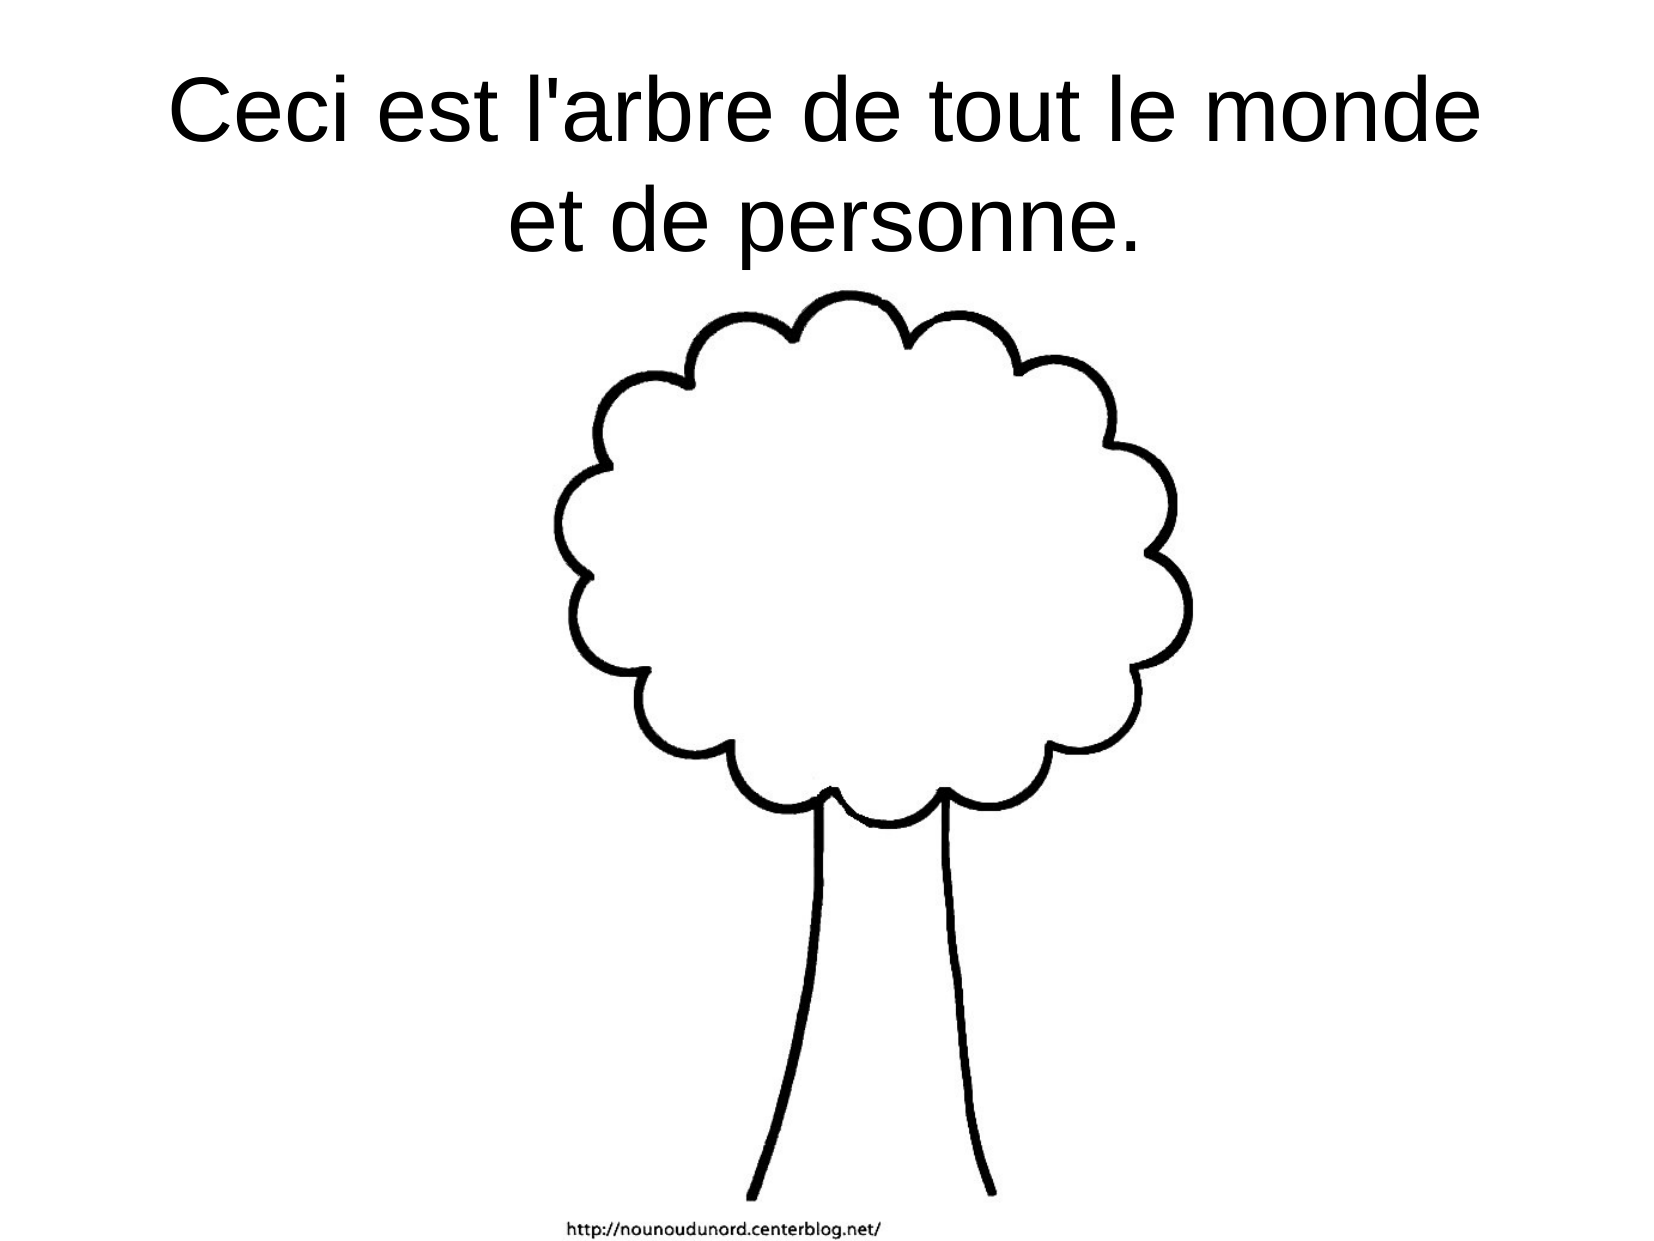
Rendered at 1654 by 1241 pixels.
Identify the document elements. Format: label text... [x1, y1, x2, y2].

picture [543, 283, 1217, 1241]
title Ceci est l'arbre de tout le monde et de personne. [82, 49, 1571, 257]
